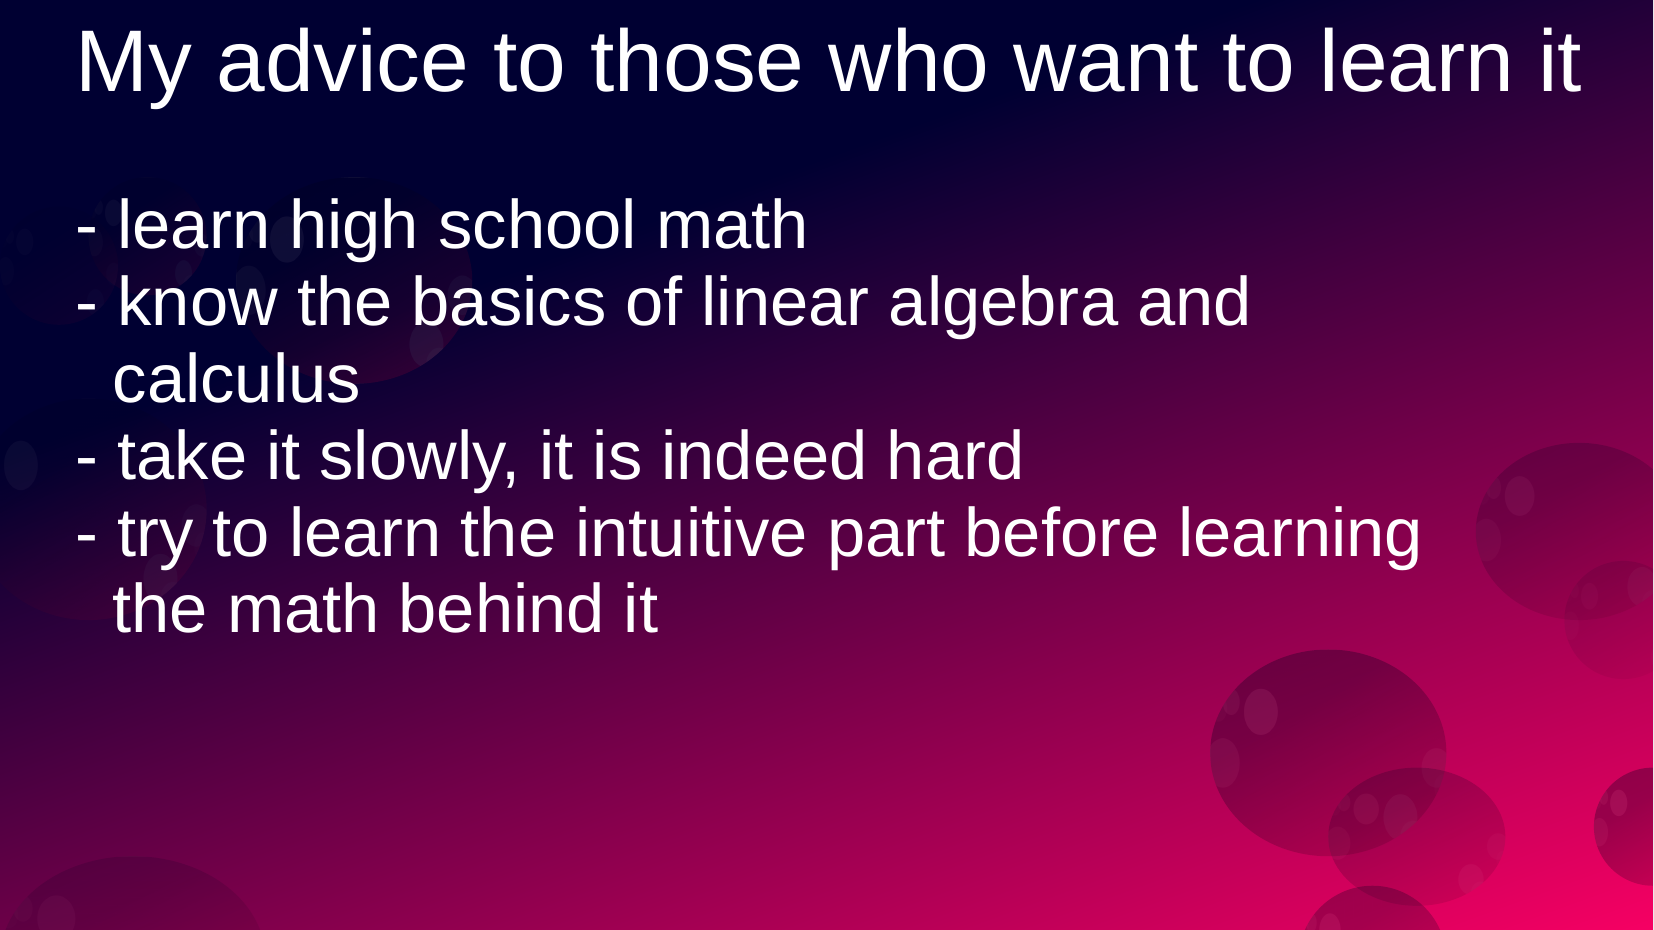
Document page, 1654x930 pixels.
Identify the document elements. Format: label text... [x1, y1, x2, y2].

title My advice to those who want to learn it - learn high school math - know the basics of linear algebra and calculus - take it slowly, it is indeed hard - try to learn the intuitive part before learning the math behind it [37, 0, 1612, 697]
picture [1648, 0, 1654, 930]
